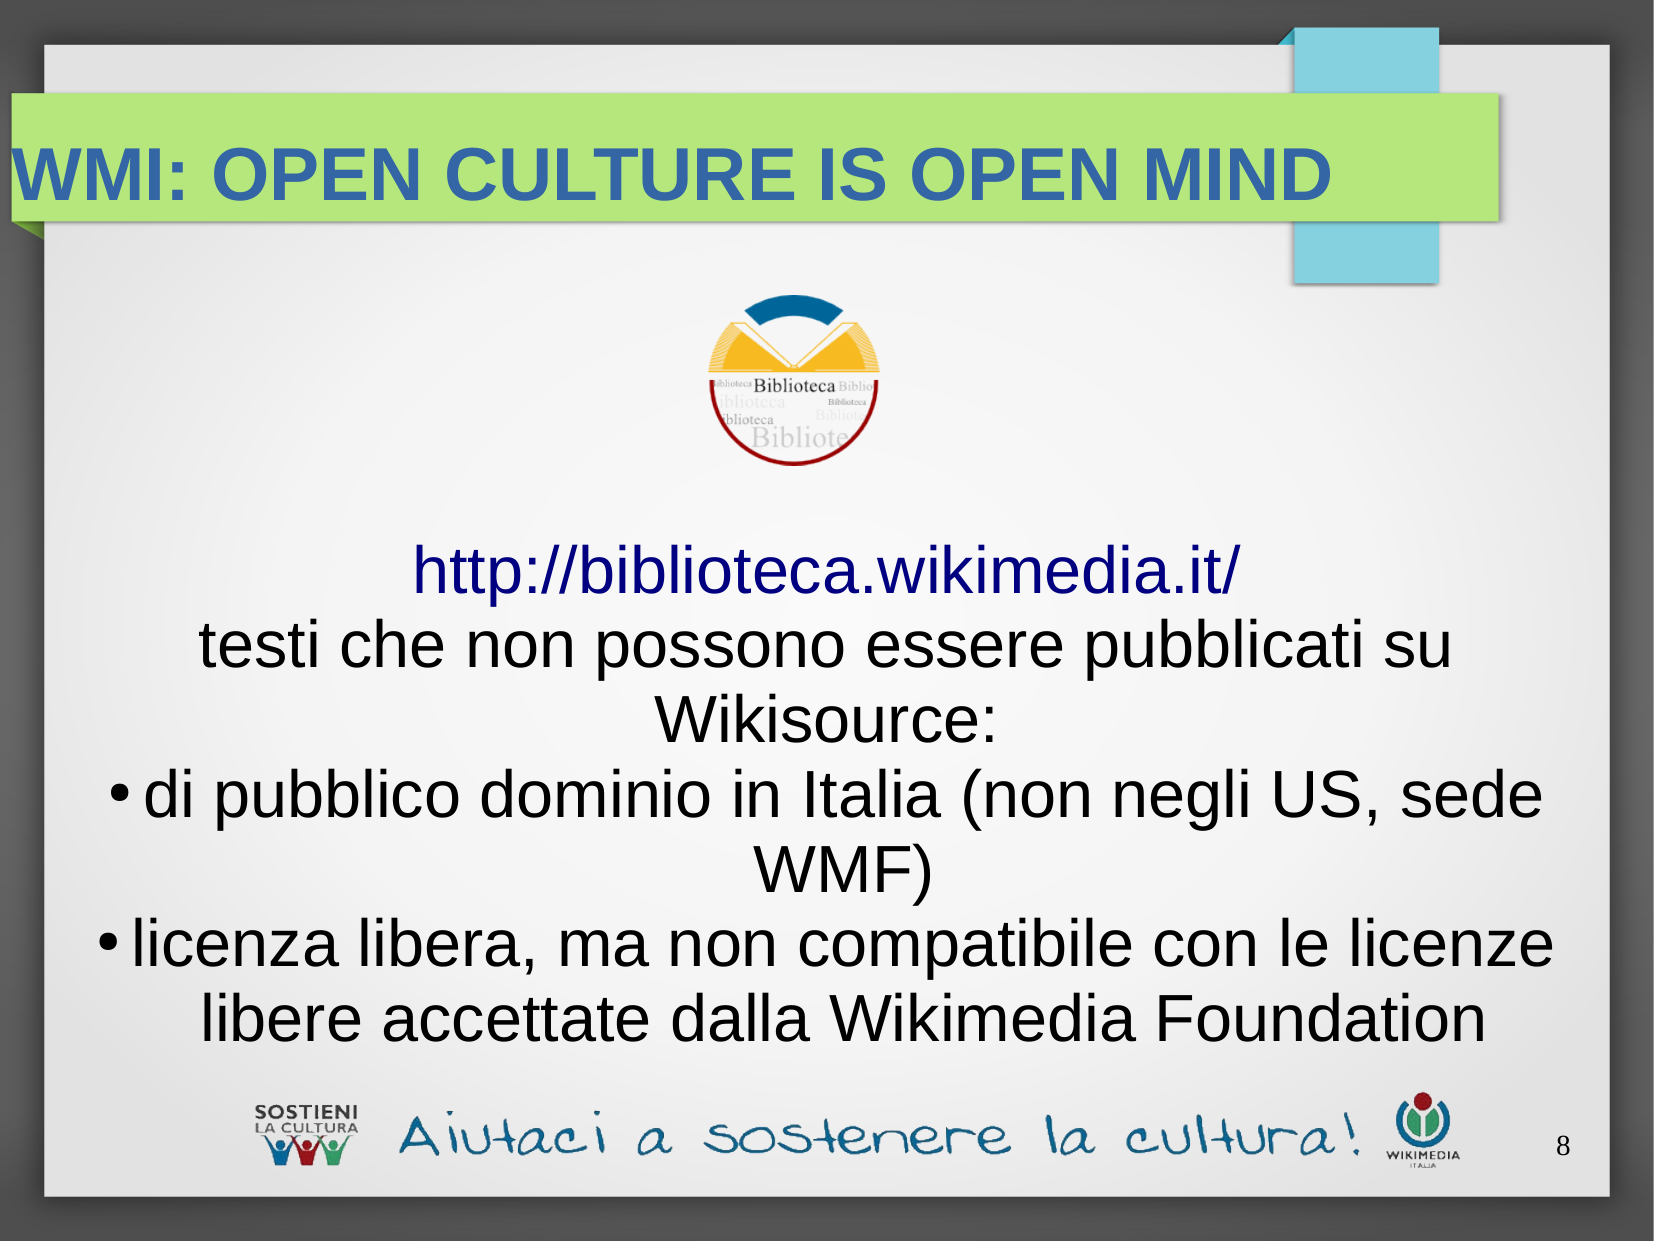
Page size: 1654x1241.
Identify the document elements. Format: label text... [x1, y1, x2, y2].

title WMI: OPEN CULTURE IS OPEN MIND [11, 17, 1642, 249]
picture [0, 0, 1654, 1241]
text_box http://biblioteca.wikimedia.it/ testi che non possono essere pubblicati su Wikisource: di pubblico dominio in Italia (non negli US, sede WMF) licenza libera, ma non compatibile con le licenze libere accettate dalla Wikimedia Foundation [41, 519, 1613, 1069]
